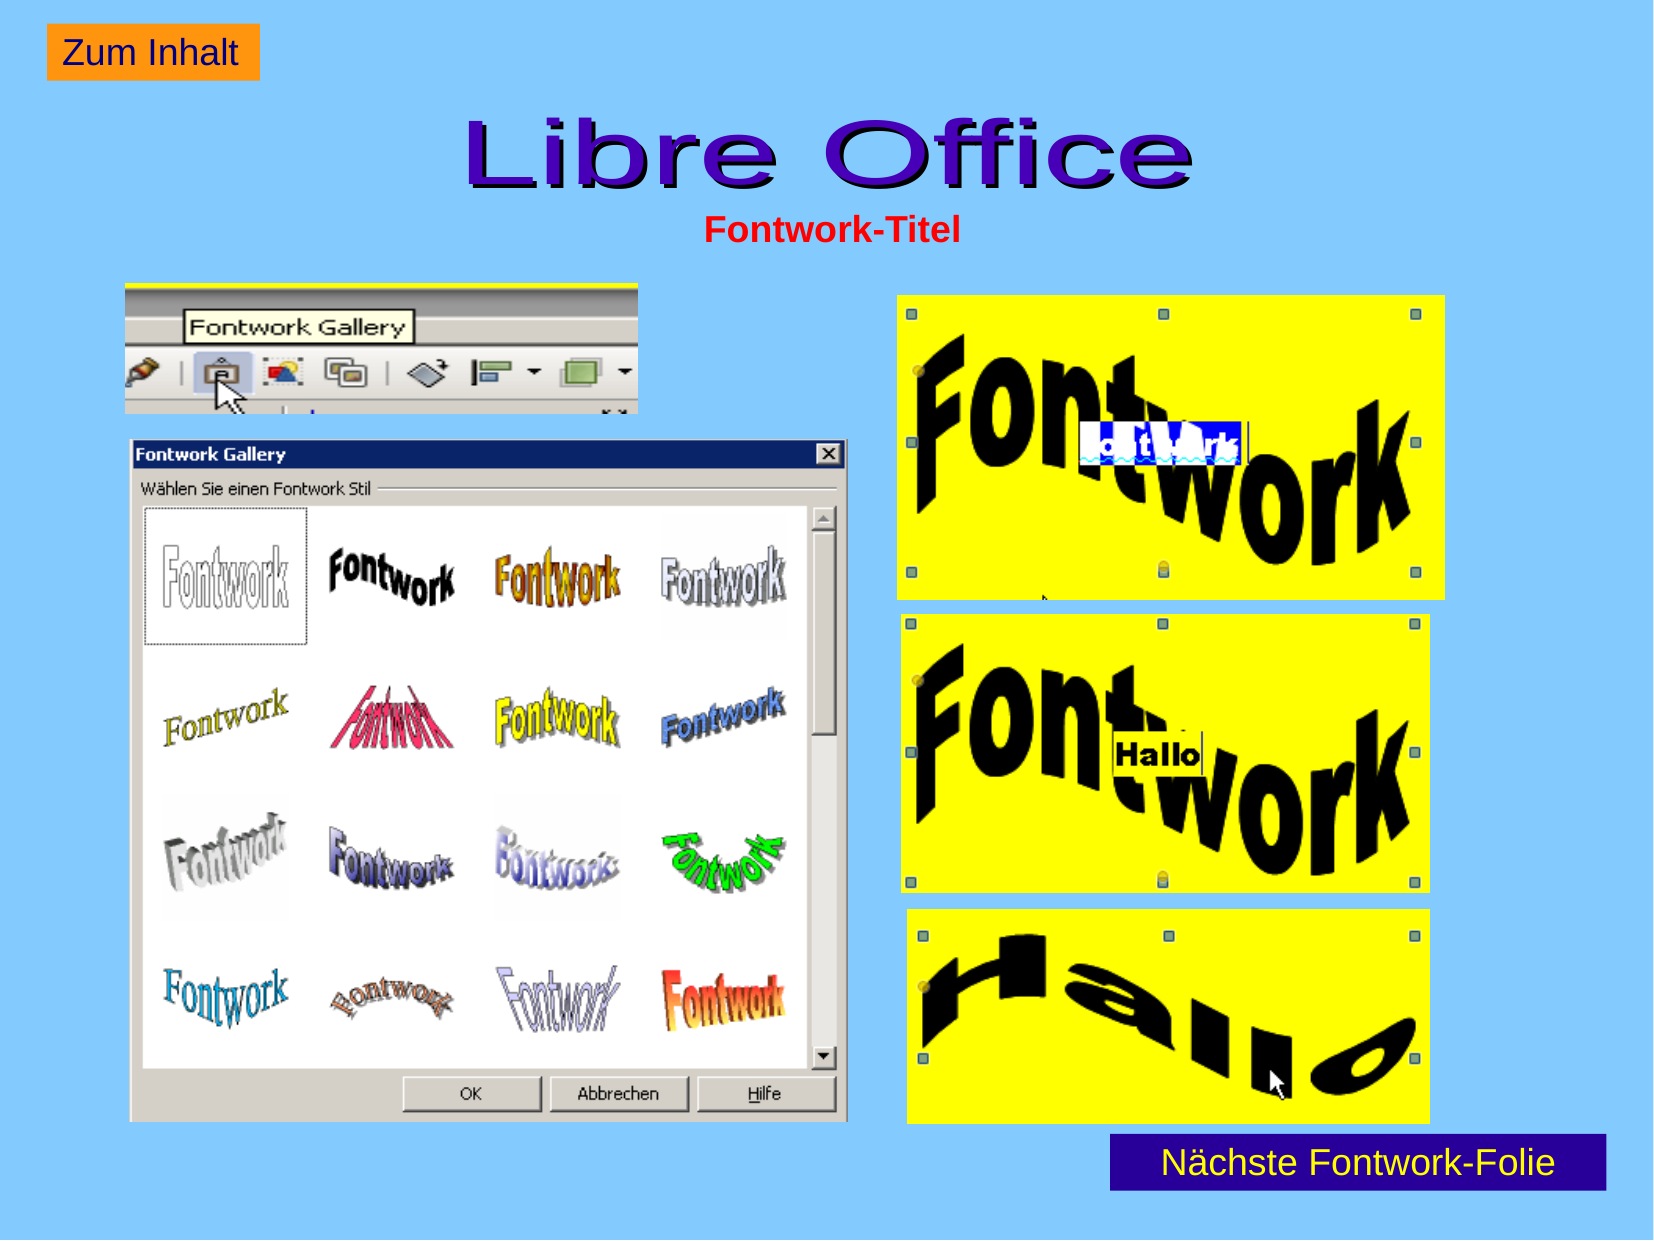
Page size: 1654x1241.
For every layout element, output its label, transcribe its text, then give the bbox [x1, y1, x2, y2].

picture [897, 295, 1445, 600]
text_box Nächste Fontwork-Folie [1110, 1133, 1607, 1191]
picture [907, 909, 1430, 1124]
title Libre Office [82, 49, 1571, 257]
text_box Zum Inhalt [47, 23, 260, 81]
picture [901, 614, 1430, 893]
picture [125, 283, 638, 414]
text_box Fontwork-Titel [460, 201, 1205, 260]
picture [129, 439, 848, 1123]
